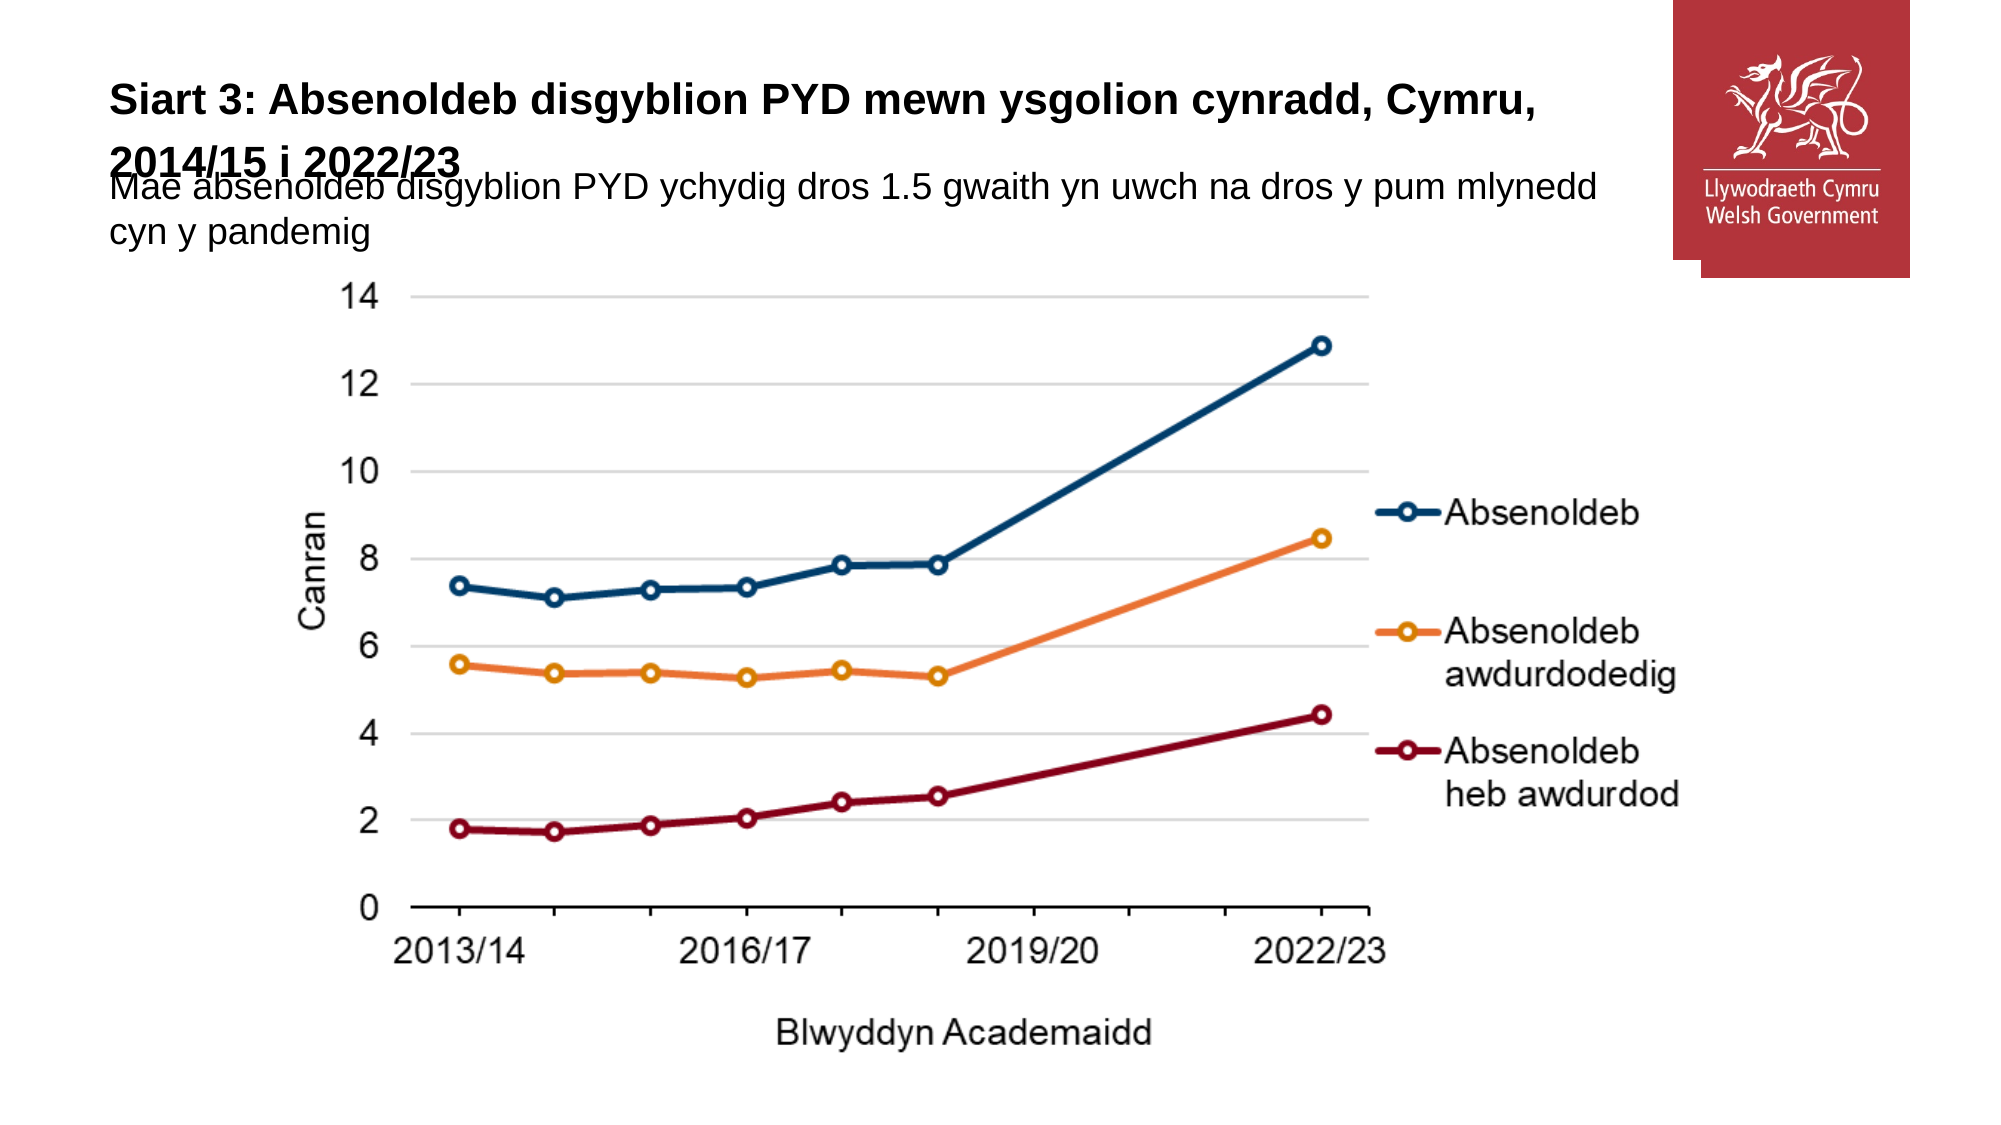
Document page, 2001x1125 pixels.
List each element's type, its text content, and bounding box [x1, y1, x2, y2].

text_box Mae absenoldeb disgyblion PYD ychydig dros 1.5 gwaith yn uwch na dros y pum mlynedd cyn y pandemig [94, 154, 1906, 261]
picture [239, 261, 1701, 1125]
title Siart 3: Absenoldeb disgyblion PYD mewn ysgolion cynradd, Cymru, 2014/15 i 2022/23 [94, 53, 1674, 161]
